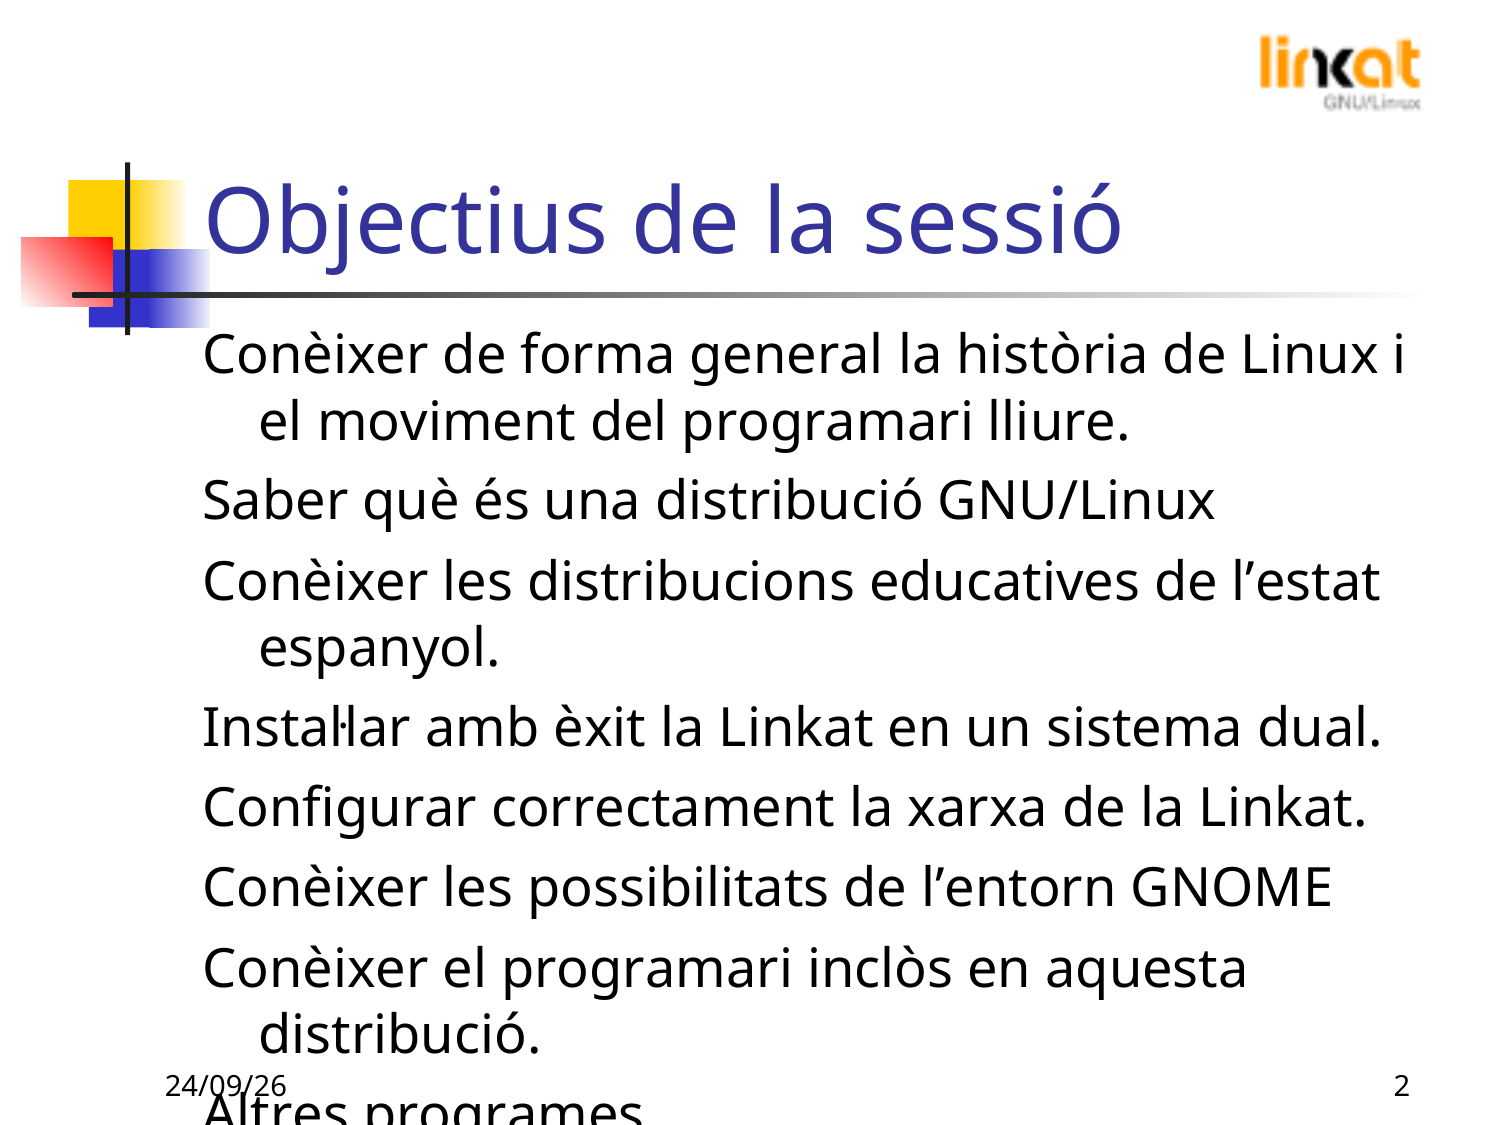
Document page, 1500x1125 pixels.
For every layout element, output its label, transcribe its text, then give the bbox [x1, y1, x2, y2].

list Conèixer de forma general la història de Linux i el moviment del programari lliure. Saber què és una distribució GNU/Linux Conèixer les distribucions educatives de l’estat espanyol. Instal·lar amb èxit la Linkat en un sistema dual. Configurar correctament la xarxa de la Linkat. Conèixer les possibilitats de l’entorn GNOME Conèixer el programari inclòs en aquesta distribució. Altres programes [187, 312, 1463, 1079]
picture [1250, 24, 1441, 118]
title Objectius de la sessió [188, 101, 1468, 289]
